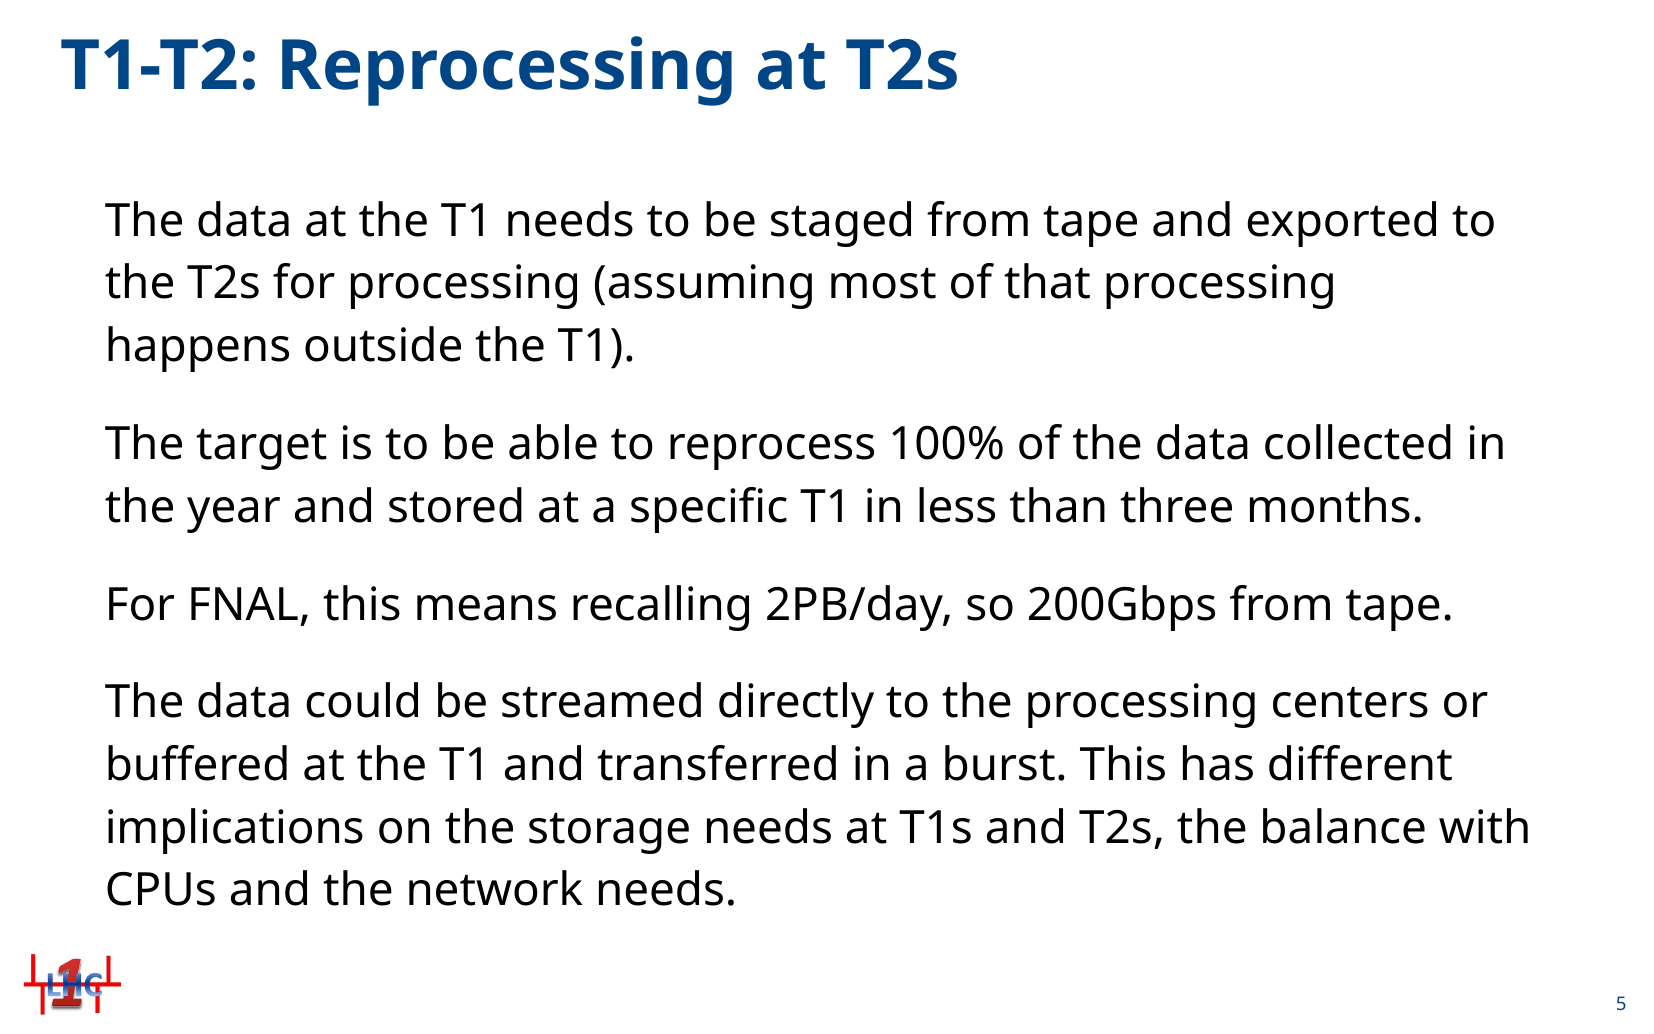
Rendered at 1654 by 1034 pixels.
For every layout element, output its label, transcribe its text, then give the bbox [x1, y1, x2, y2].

text_box The data at the T1 needs to be staged from tape and exported to the T2s for processing (assuming most of that processing happens outside the T1). The target is to be able to reprocess 100% of the data collected in the year and stored at a specific T1 in less than three months. For FNAL, this means recalling 2PB/day, so 200Gbps from tape. The data could be streamed directly to the processing centers or buffered at the T1 and transferred in a burst. This has different implications on the storage needs at T1s and T2s, the balance with CPUs and the network needs. [90, 180, 1549, 1034]
title T1-T2: Reprocessing at T2s [60, 0, 1528, 138]
picture [16, 949, 90, 1032]
